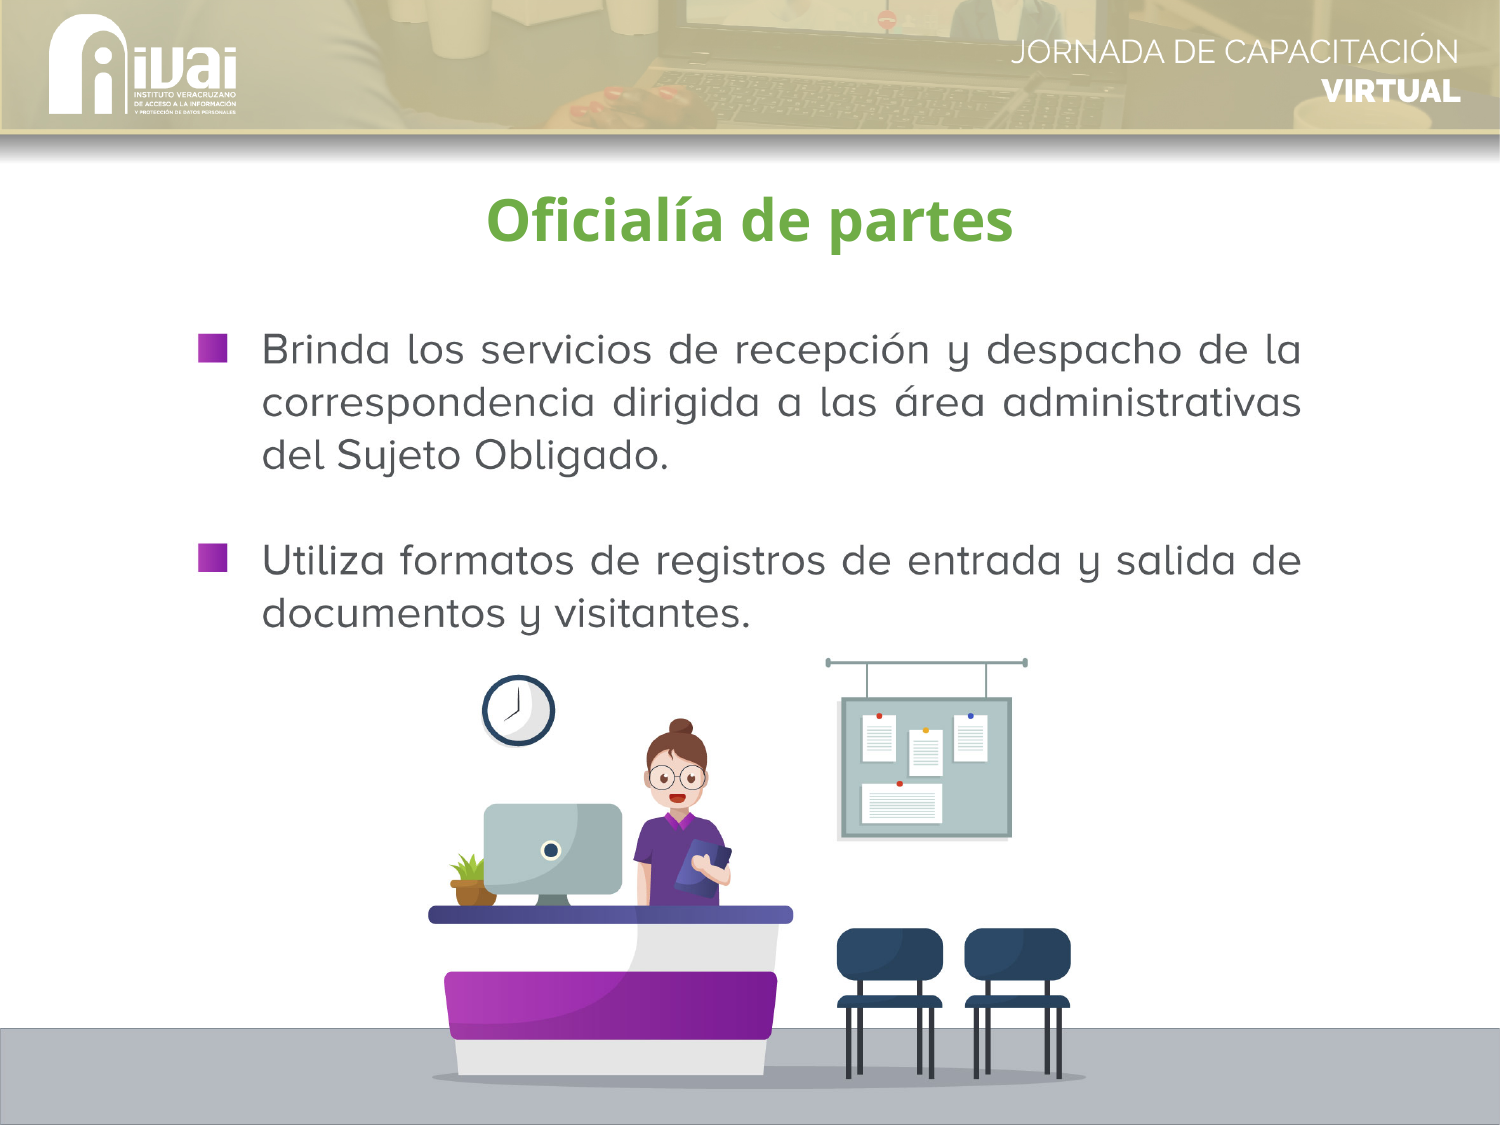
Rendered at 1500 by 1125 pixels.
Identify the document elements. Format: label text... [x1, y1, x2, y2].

title Oficialía de partes [103, 164, 1397, 271]
picture [0, 271, 1500, 1125]
